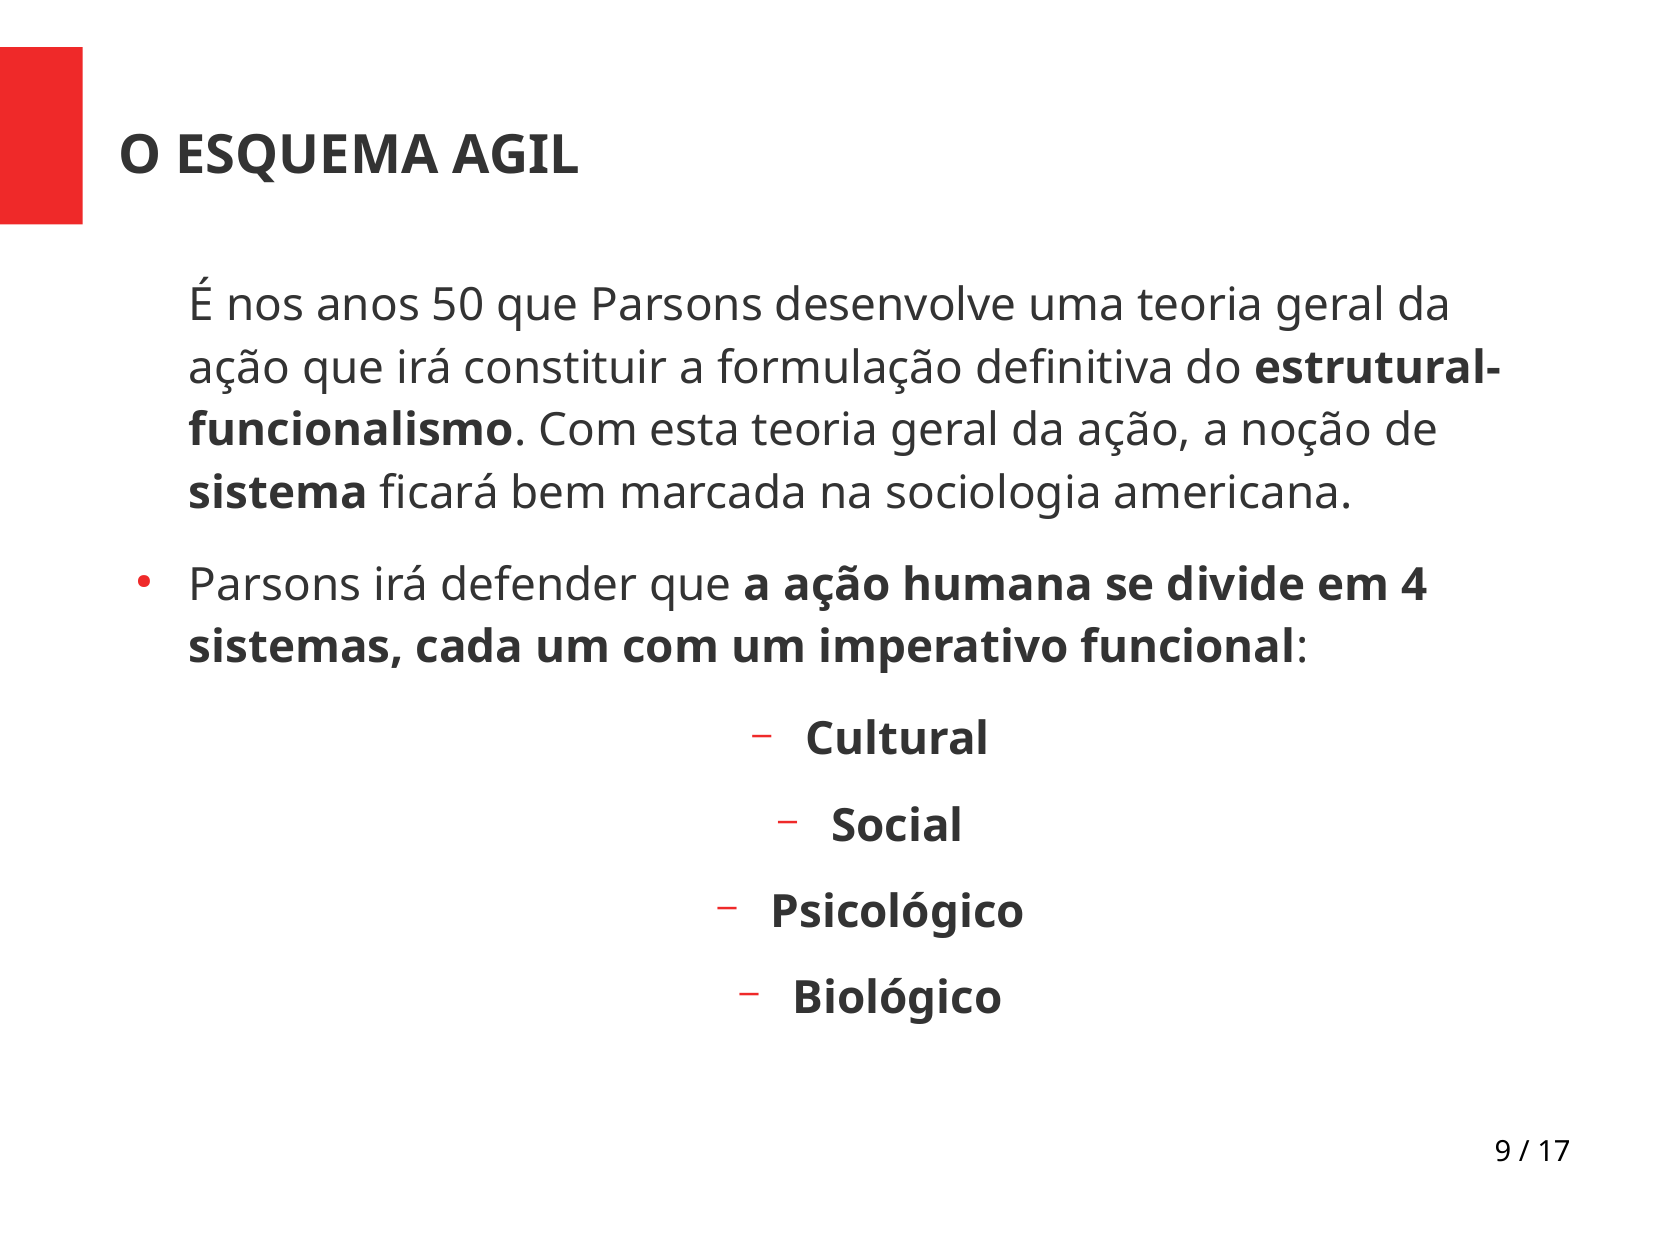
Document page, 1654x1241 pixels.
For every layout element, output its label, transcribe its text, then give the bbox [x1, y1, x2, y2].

title O ESQUEMA AGIL [118, 49, 1571, 257]
list É nos anos 50 que Parsons desenvolve uma teoria geral da ação que irá constituir a formulação definitiva do estrutural-funcionalismo. Com esta teoria geral da ação, a noção de sistema ficará bem marcada na sociologia americana. Parsons irá defender que a ação humana se divide em 4 sistemas, cada um com um imperativo funcional: Cultural Social Psicológico Biológico [118, 271, 1536, 991]
